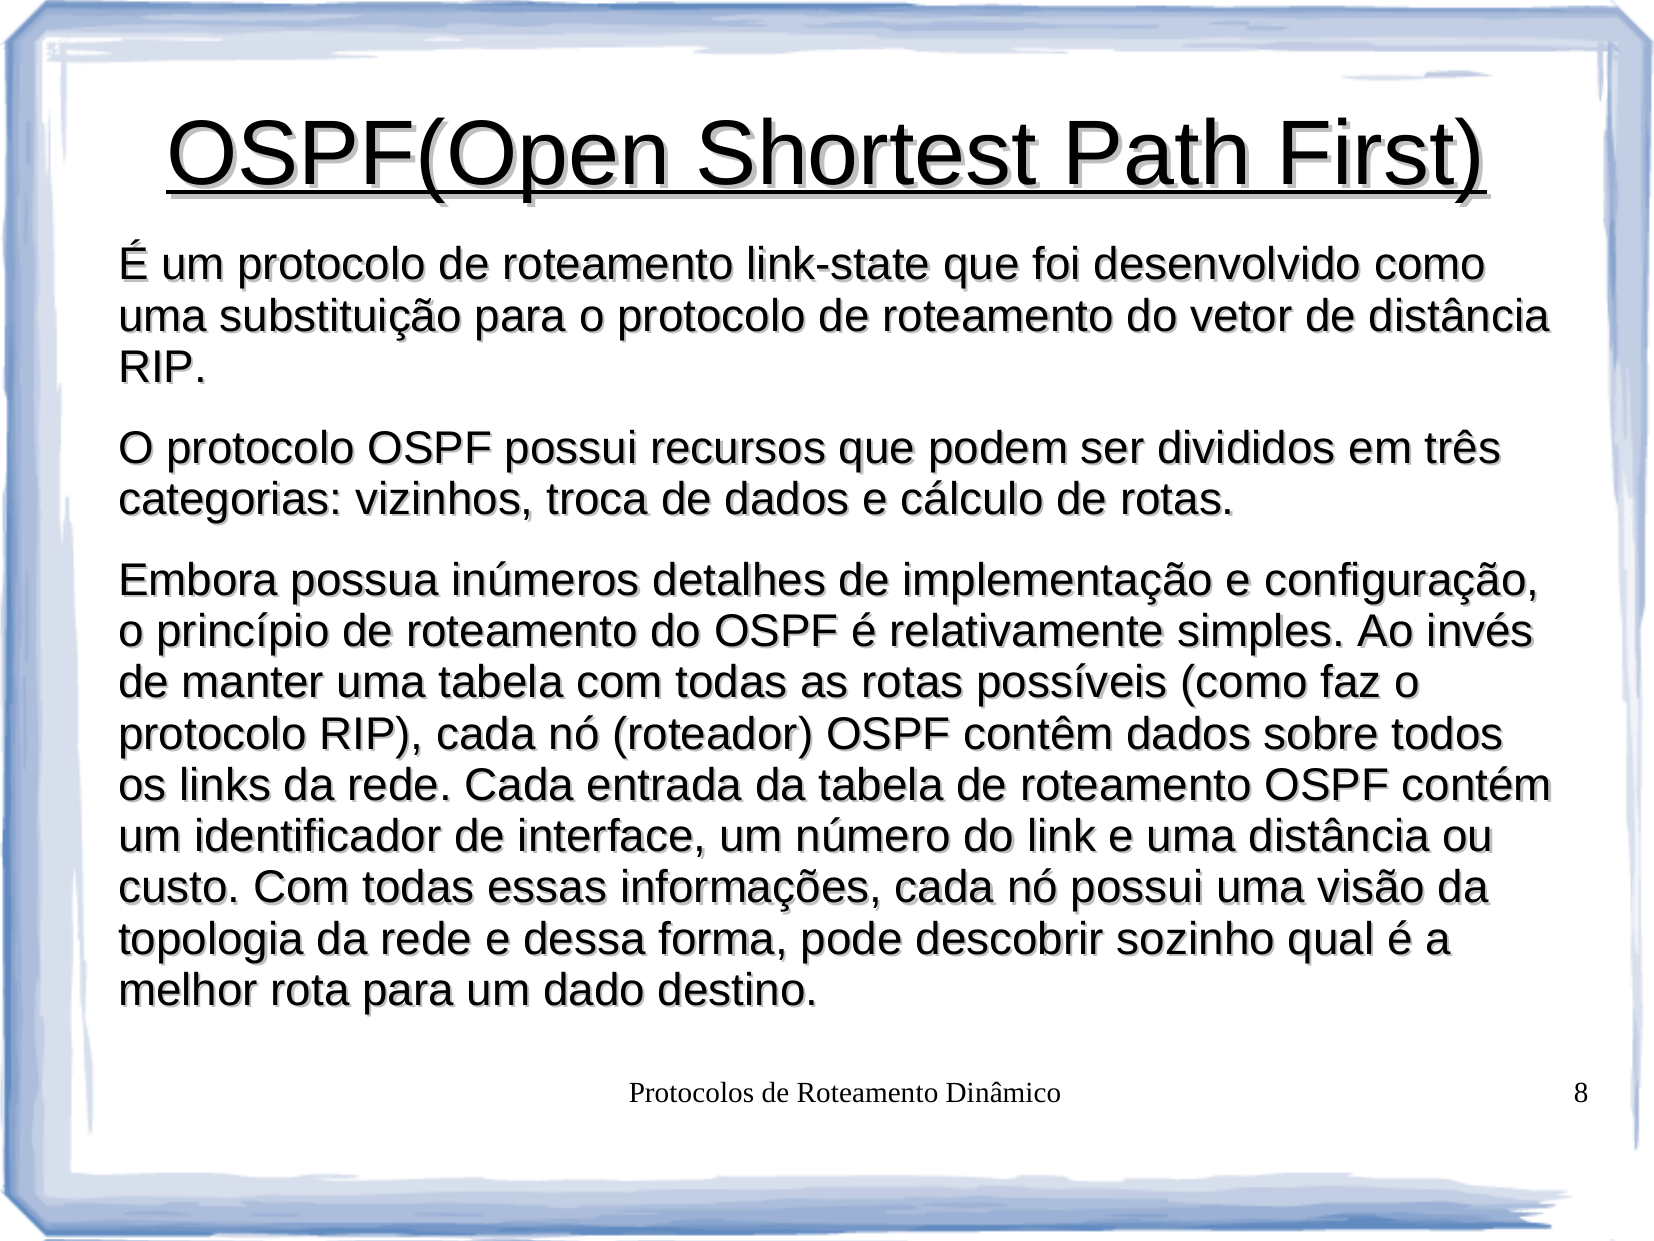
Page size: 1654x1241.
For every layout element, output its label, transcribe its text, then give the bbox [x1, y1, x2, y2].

picture [0, 0, 1654, 1241]
title OSPF(Open Shortest Path First) [82, 49, 1571, 257]
list É um protocolo de roteamento link-state que foi desenvolvido como uma substituição para o protocolo de roteamento do vetor de distância RIP. O protocolo OSPF possui recursos que podem ser divididos em três categorias: vizinhos, troca de dados e cálculo de rotas. Embora possua inúmeros detalhes de implementação e configuração, o princípio de roteamento do OSPF é relativamente simples. Ao invés de manter uma tabela com todas as rotas possíveis (como faz o protocolo RIP), cada nó (roteador) OSPF contêm dados sobre todos os links da rede. Cada entrada da tabela de roteamento OSPF contém um identificador de interface, um número do link e uma distância ou custo. Com todas essas informações, cada nó possui uma visão da topologia da rede e dessa forma, pode descobrir sozinho qual é a melhor rota para um dado destino. [118, 238, 1565, 1093]
